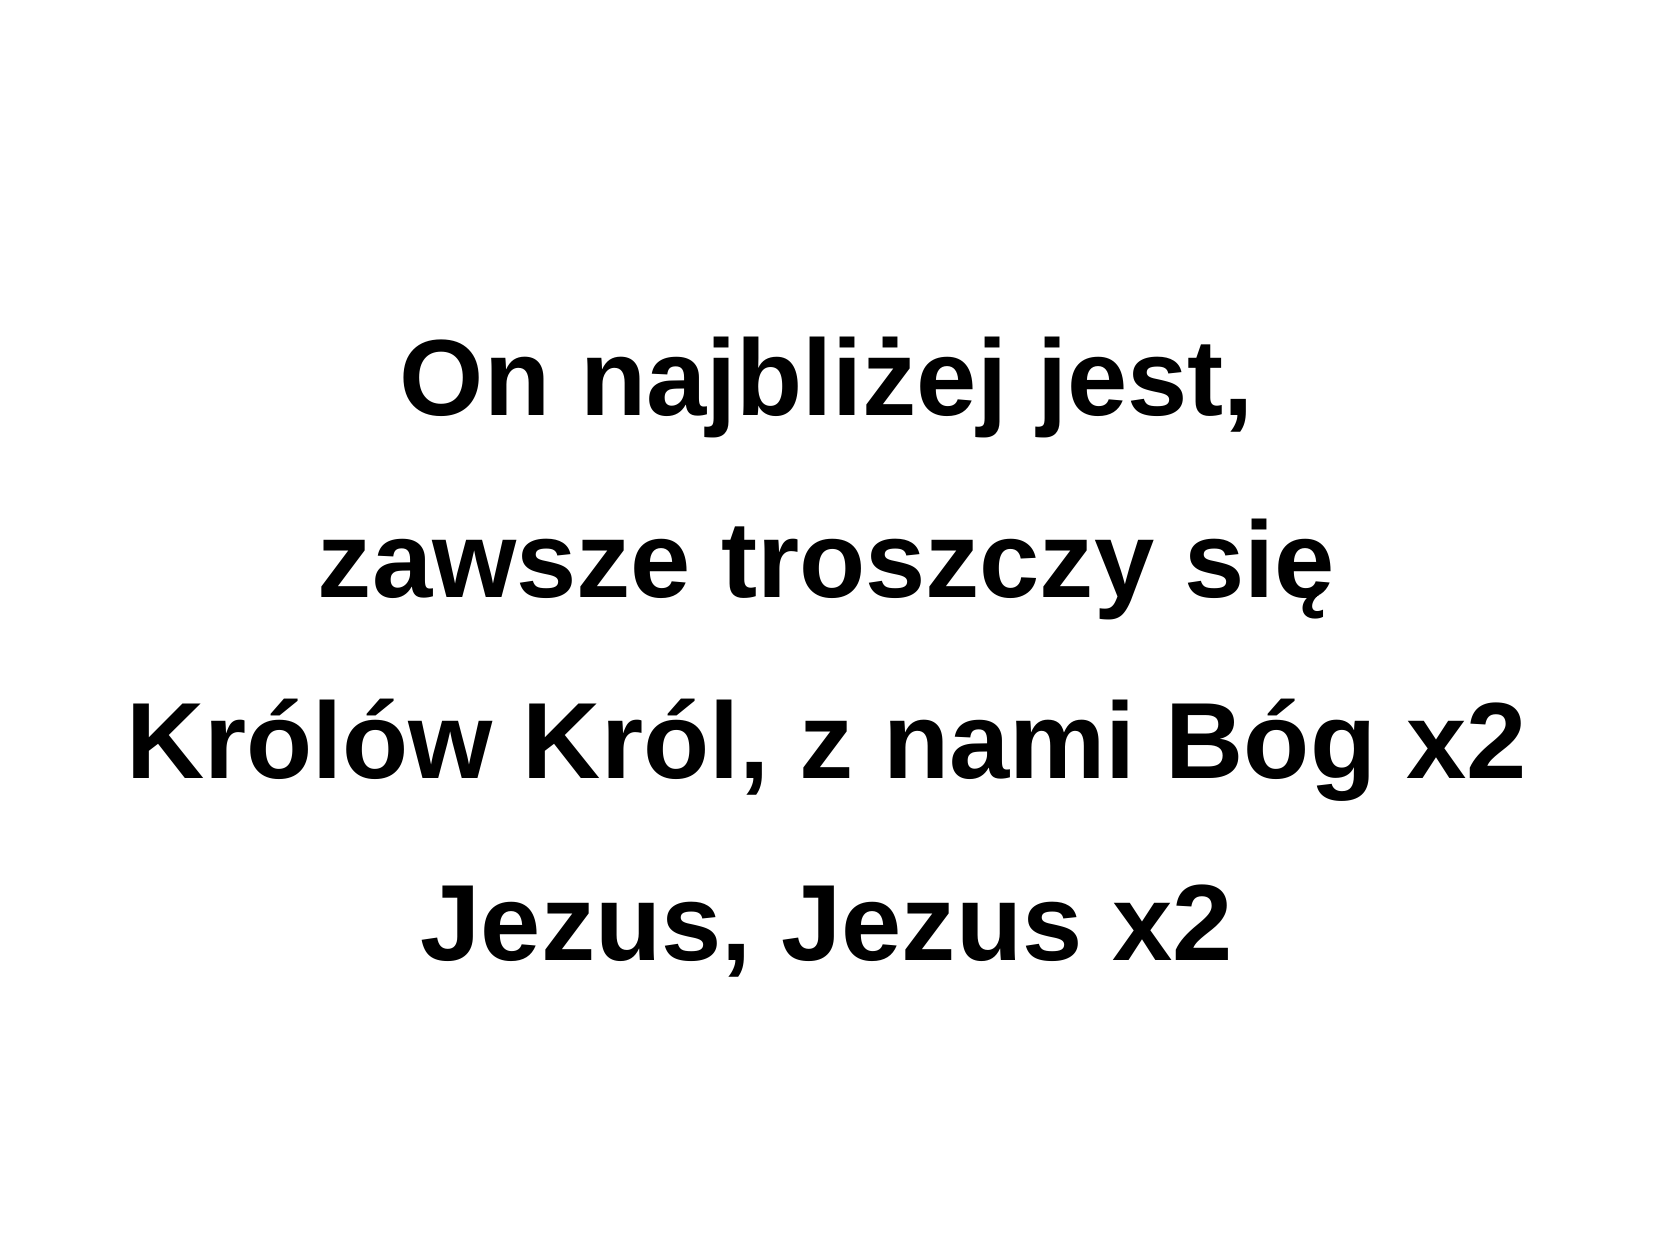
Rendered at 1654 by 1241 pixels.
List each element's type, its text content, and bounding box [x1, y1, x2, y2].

subtitle On najbliżej jest, zawsze troszczy się Królów Król, z nami Bóg x2 Jezus, Jezus x2 [0, 0, 1654, 1241]
